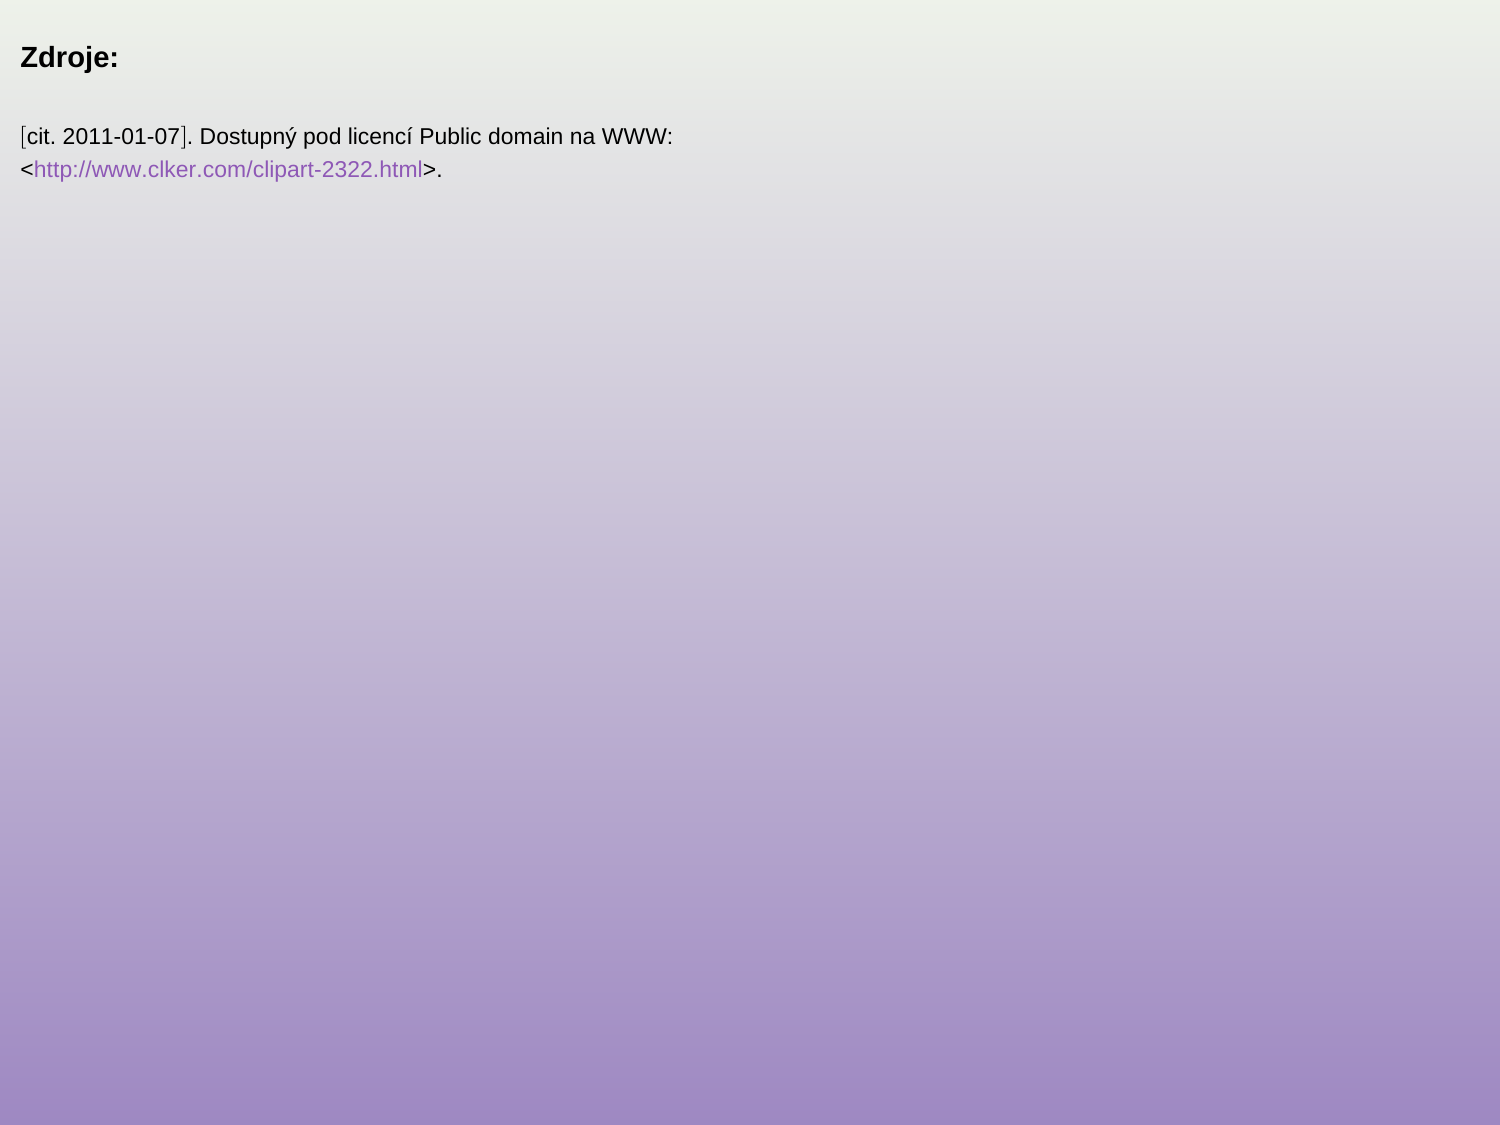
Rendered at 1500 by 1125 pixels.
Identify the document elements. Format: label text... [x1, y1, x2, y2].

text_box Zdroje: cit. 2011-01-07. Dostupný pod licencí Public domain na WWW: <http://www.clker.com/clipart-2322.html>. [5, 31, 1483, 191]
